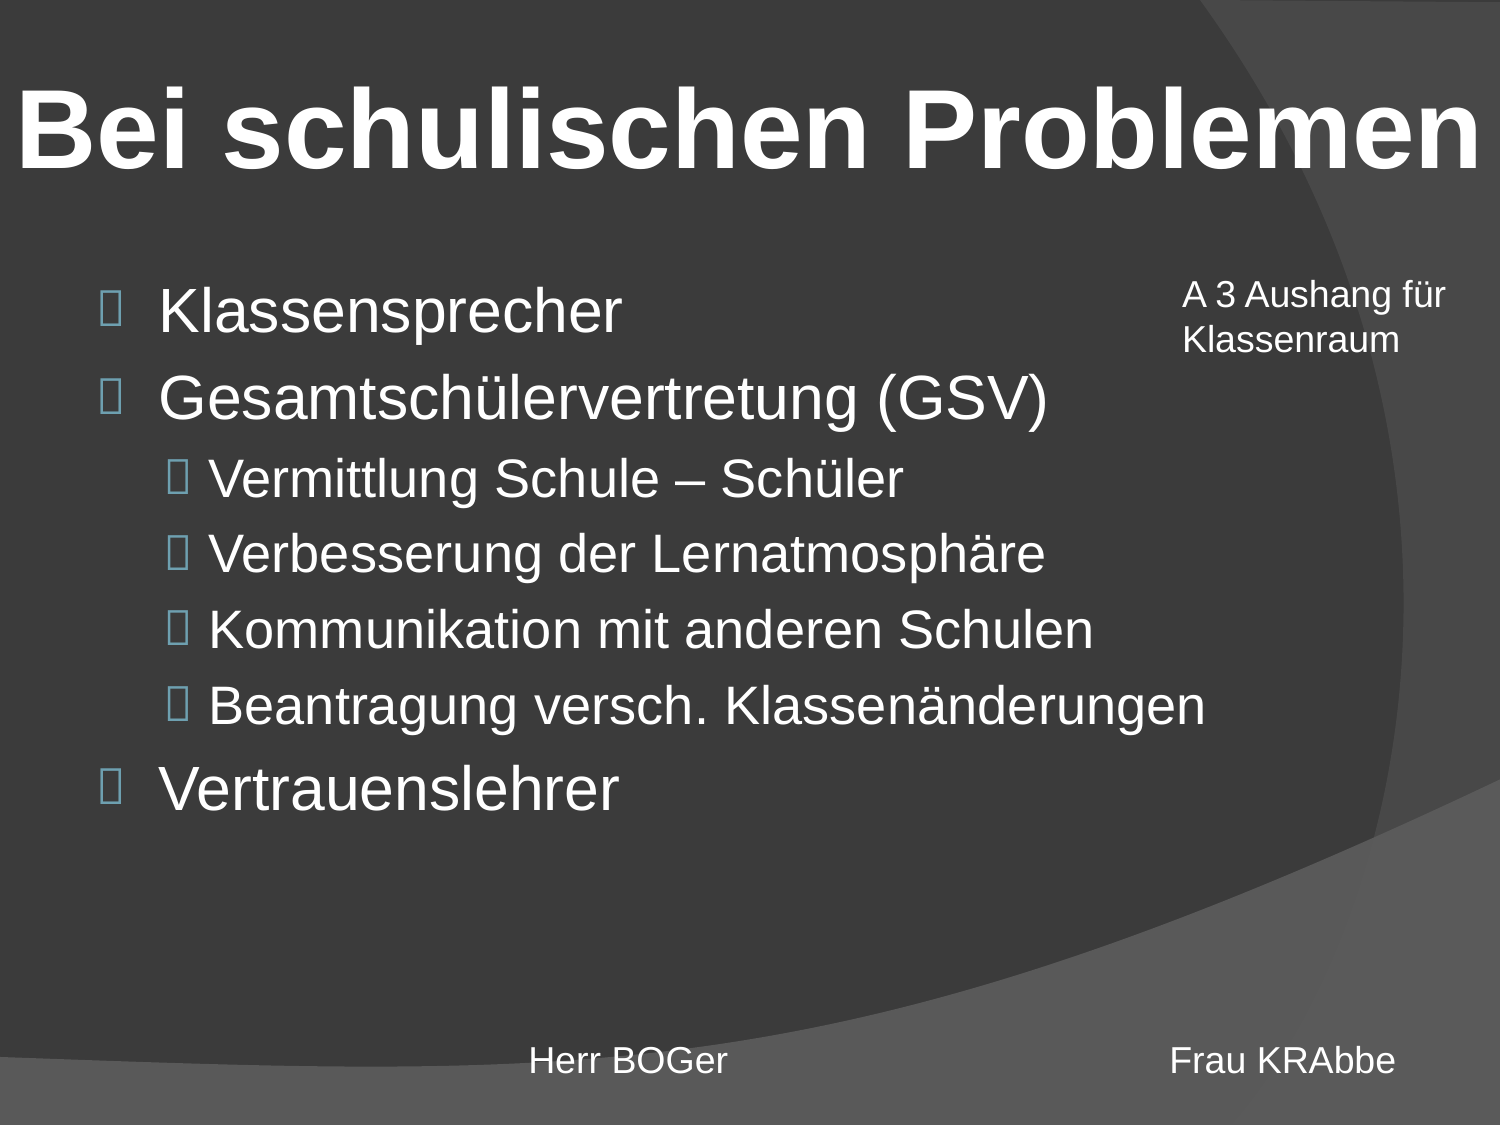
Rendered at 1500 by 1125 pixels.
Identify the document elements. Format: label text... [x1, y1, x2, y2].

text_box Herr BOGer [513, 1028, 744, 1089]
text_box A 3 Aushang für Klassenraum [1167, 262, 1467, 368]
text_box Frau KRAbbe [1154, 1028, 1412, 1089]
text_box Bei schulischen Problemen [0, 48, 1500, 199]
list Klassensprecher Gesamtschülervertretung (GSV) Vermittlung Schule – Schüler Verbesserung der Lernatmosphäre Kommunikation mit anderen Schulen Beantragung versch. Klassenänderungen Vertrauenslehrer [75, 262, 1300, 1005]
